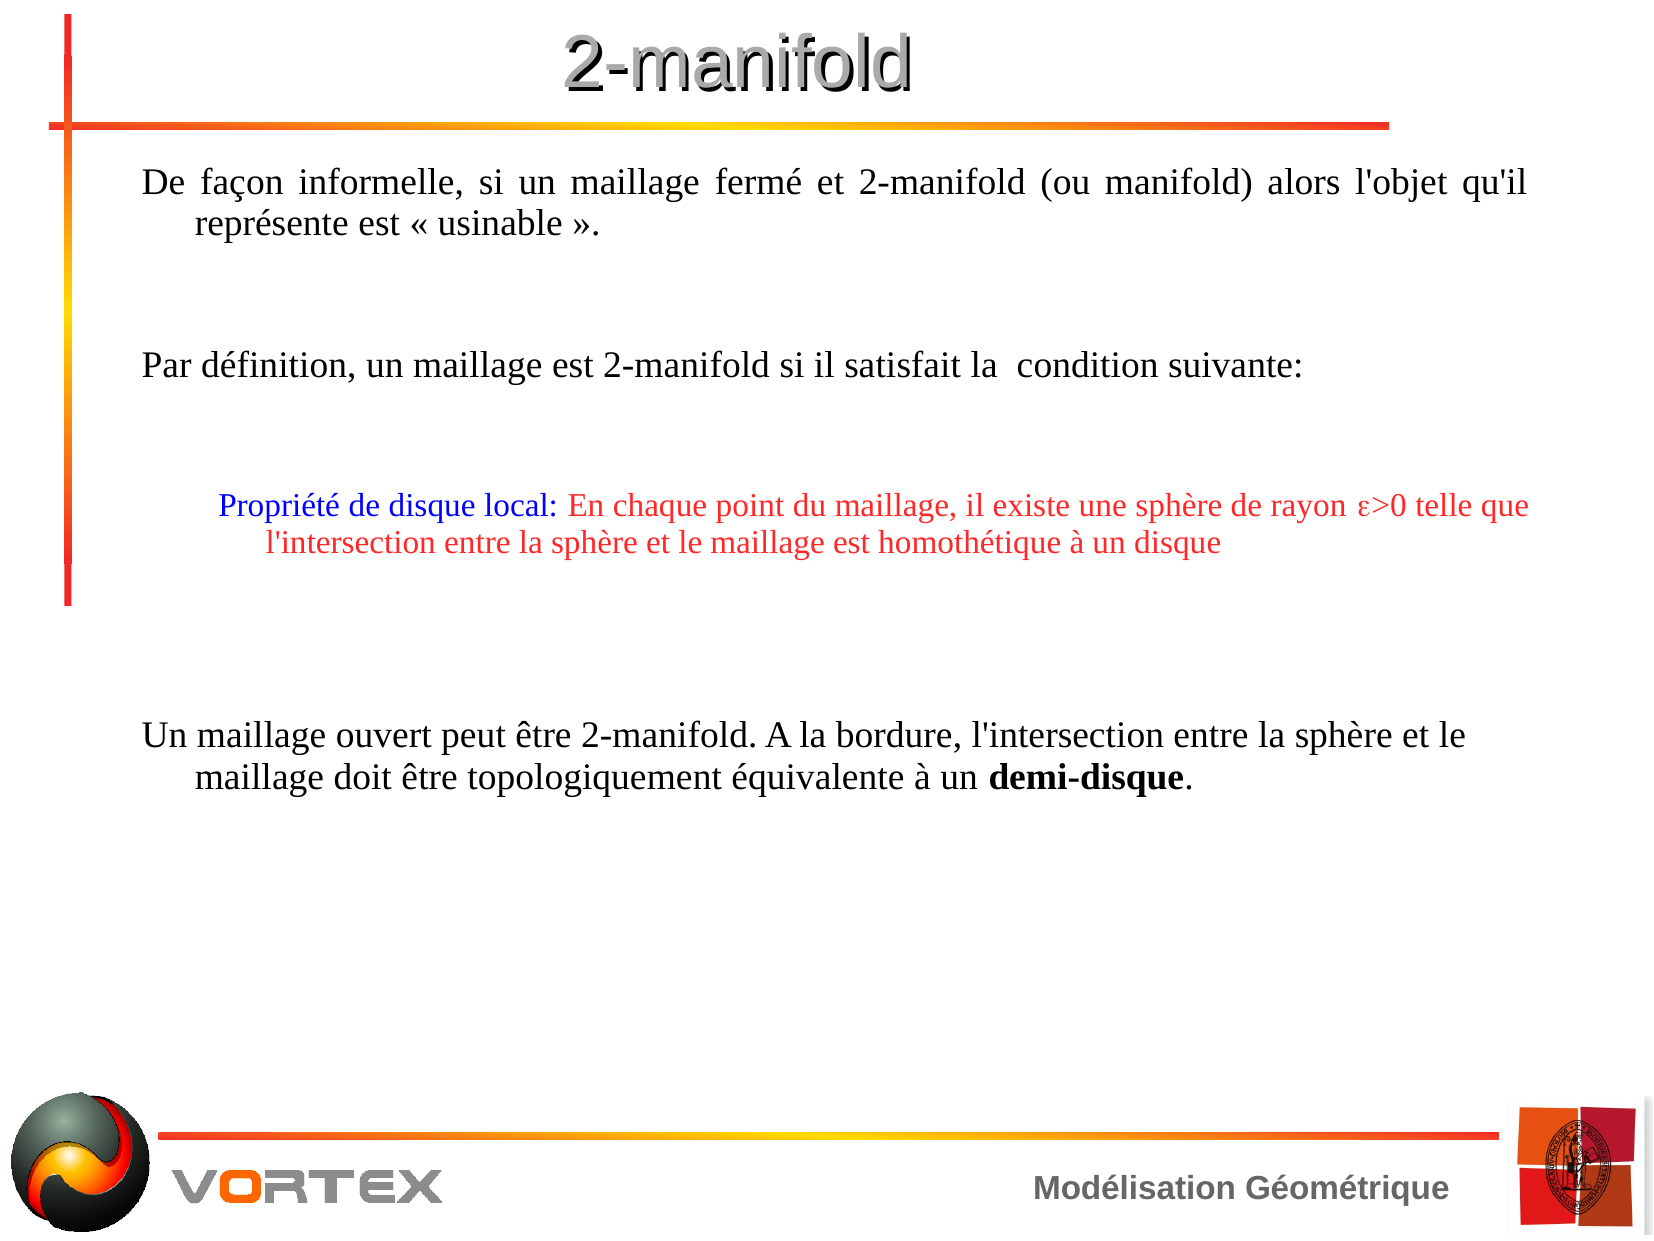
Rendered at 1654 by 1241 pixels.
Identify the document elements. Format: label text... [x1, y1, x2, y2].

picture [1505, 1096, 1653, 1235]
title 2-manifold [82, 4, 1392, 120]
picture [11, 1092, 443, 1232]
list De façon informelle, si un maillage fermé et 2-manifold (ou manifold) alors l'objet qu'il représente est « usinable ». Par définition, un maillage est 2-manifold si il satisfait la condition suivante: Propriété de disque local: En chaque point du maillage, il existe une sphère de rayon >0 telle que l'intersection entre la sphère et le maillage est homothétique à un disque Un maillage ouvert peut être 2-manifold. A la bordure, l'intersection entre la sphère et le maillage doit être topologiquement équivalente à un demi-disque. [123, 160, 1530, 1103]
